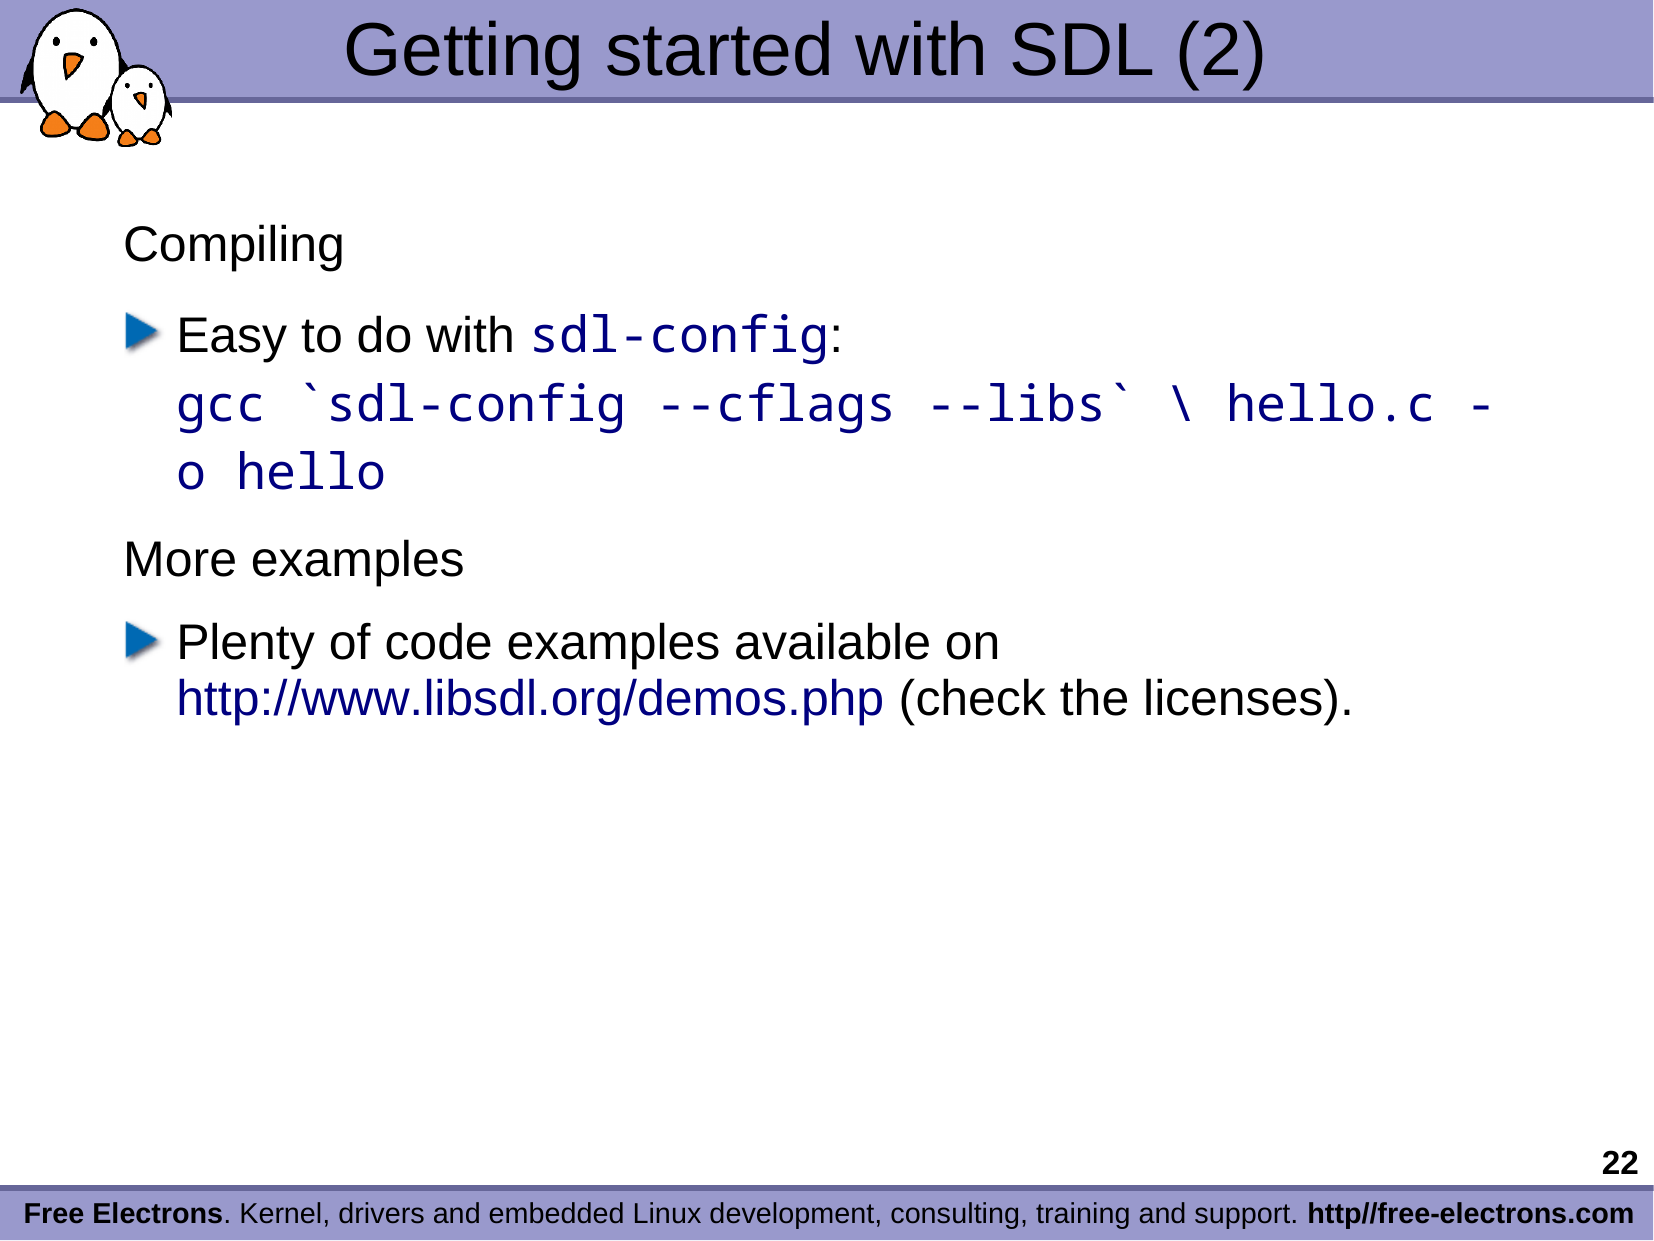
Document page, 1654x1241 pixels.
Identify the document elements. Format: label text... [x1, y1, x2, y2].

picture [20, 8, 172, 147]
title Getting started with SDL (2) [60, 0, 1551, 98]
list Compiling Easy to do with sdl-config: gcc `sdl-config --cflags --libs` \ hello.c -o hello More examples Plenty of code examples available on http://www.libsdl.org/demos.php (check the licenses). [105, 216, 1518, 1066]
